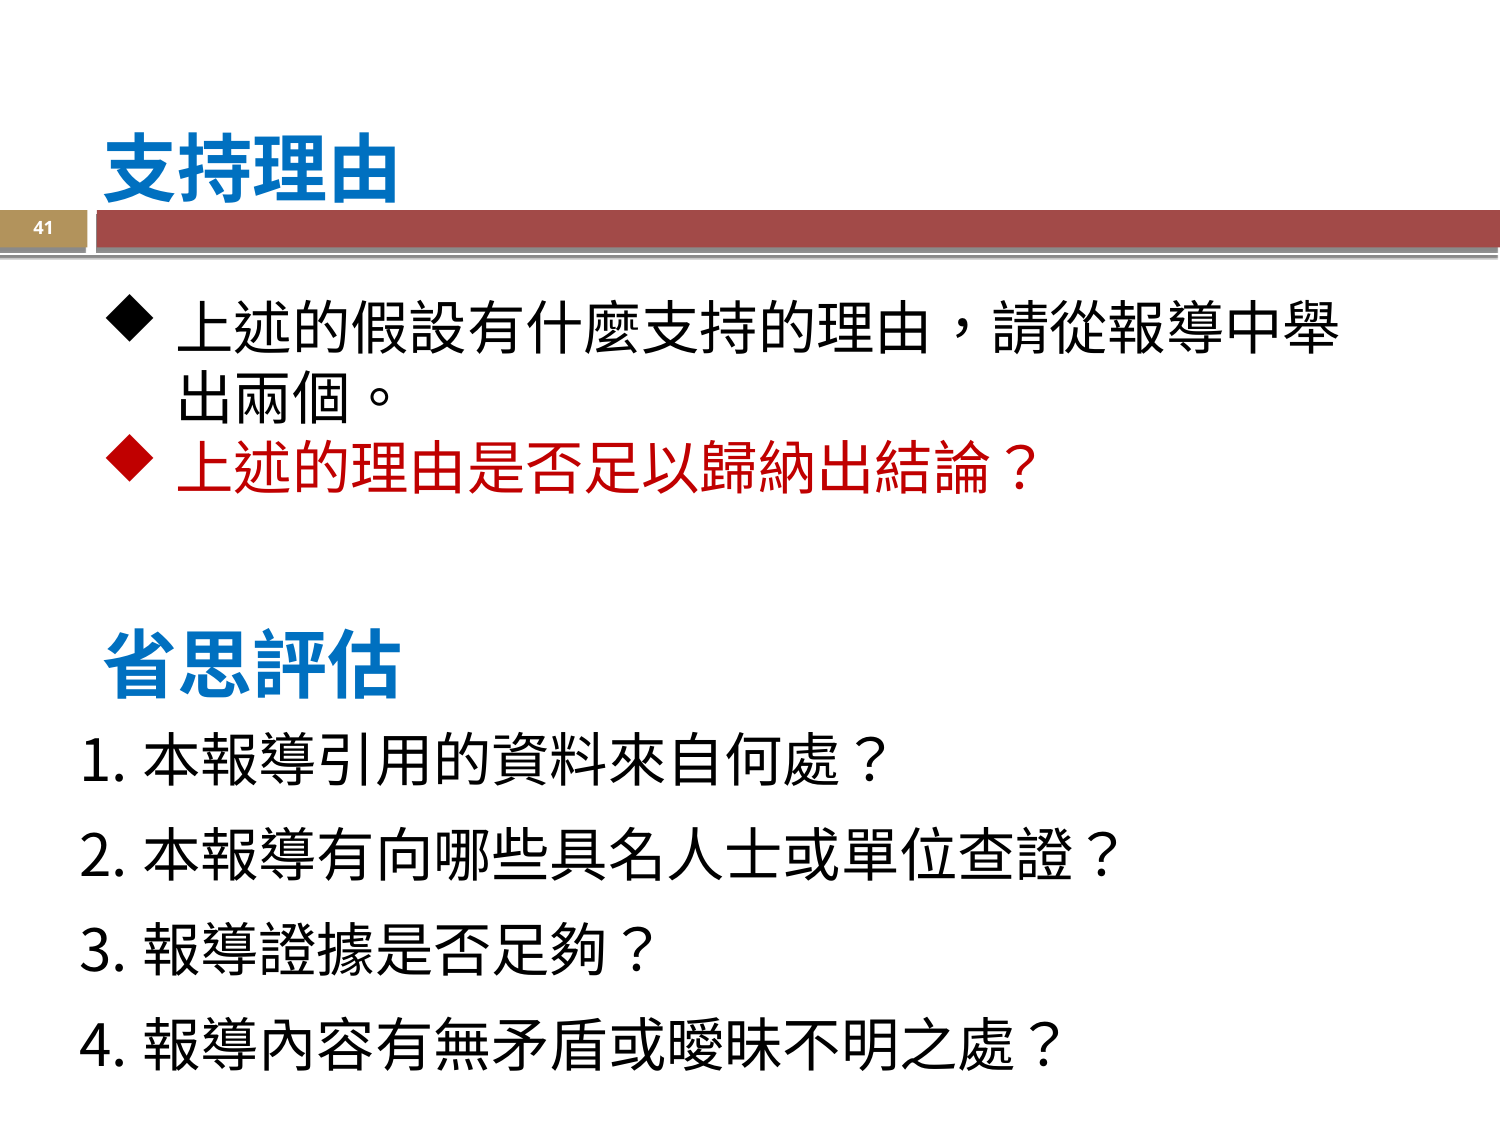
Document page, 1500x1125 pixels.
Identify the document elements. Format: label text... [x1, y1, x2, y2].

text_box 支持理由 [87, 113, 418, 219]
text_box 省思評估 [87, 609, 418, 715]
list 1.本報導引用的資料來自何處？ 2.本報導有向哪些具名人士或單位查證？ 3.報導證據是否足夠？ 4.報導內容有無矛盾或曖昧不明之處？ [64, 716, 1449, 1125]
slide_number <編號> [0, 208, 88, 249]
text_box 上述的假設有什麼支持的理由，請從報導中舉出兩個。 上述的理由是否足以歸納出結論？ [86, 283, 1365, 509]
